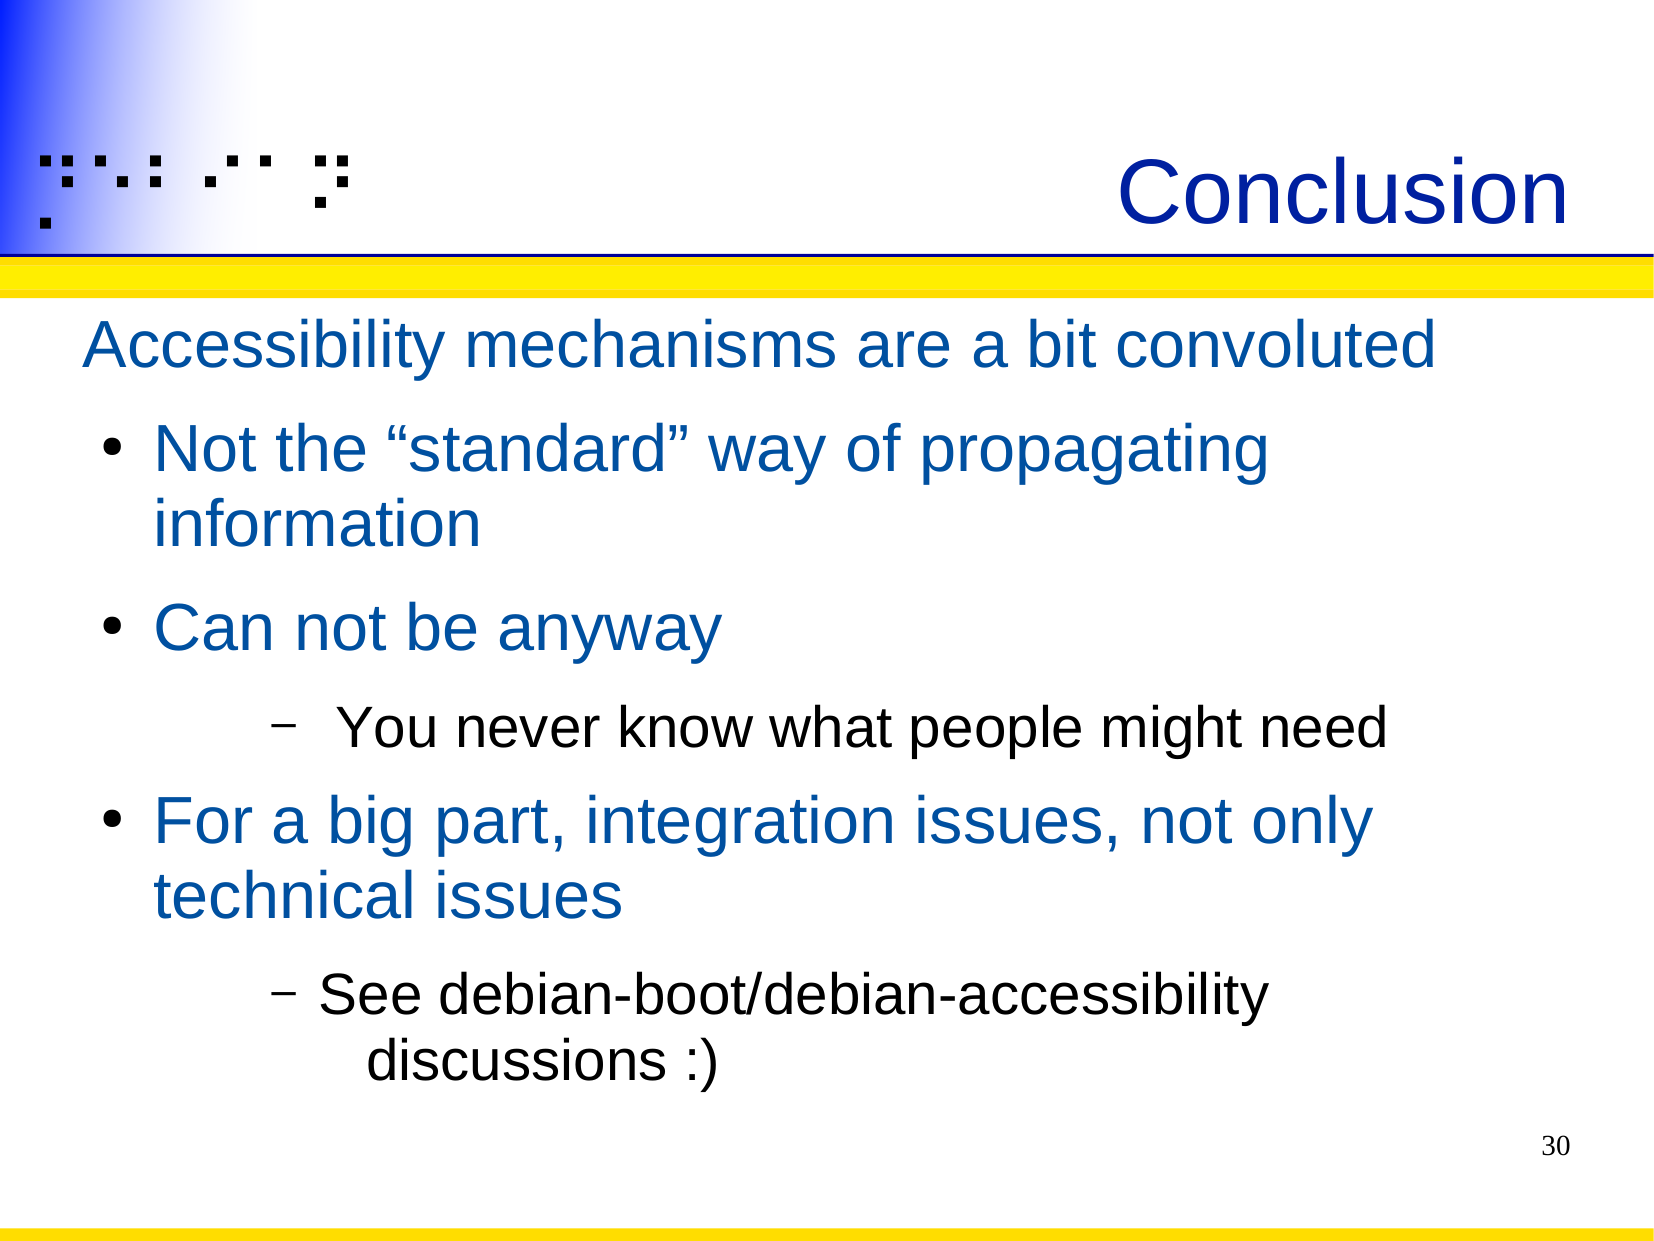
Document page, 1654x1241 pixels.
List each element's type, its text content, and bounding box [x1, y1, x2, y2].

title Conclusion [372, 134, 1571, 250]
list Accessibility mechanisms are a bit convoluted Not the “standard” way of propagating information Can not be anyway You never know what people might need For a big part, integration issues, not only technical issues See debian-boot/debian-accessibility discussions :) [82, 307, 1571, 1111]
